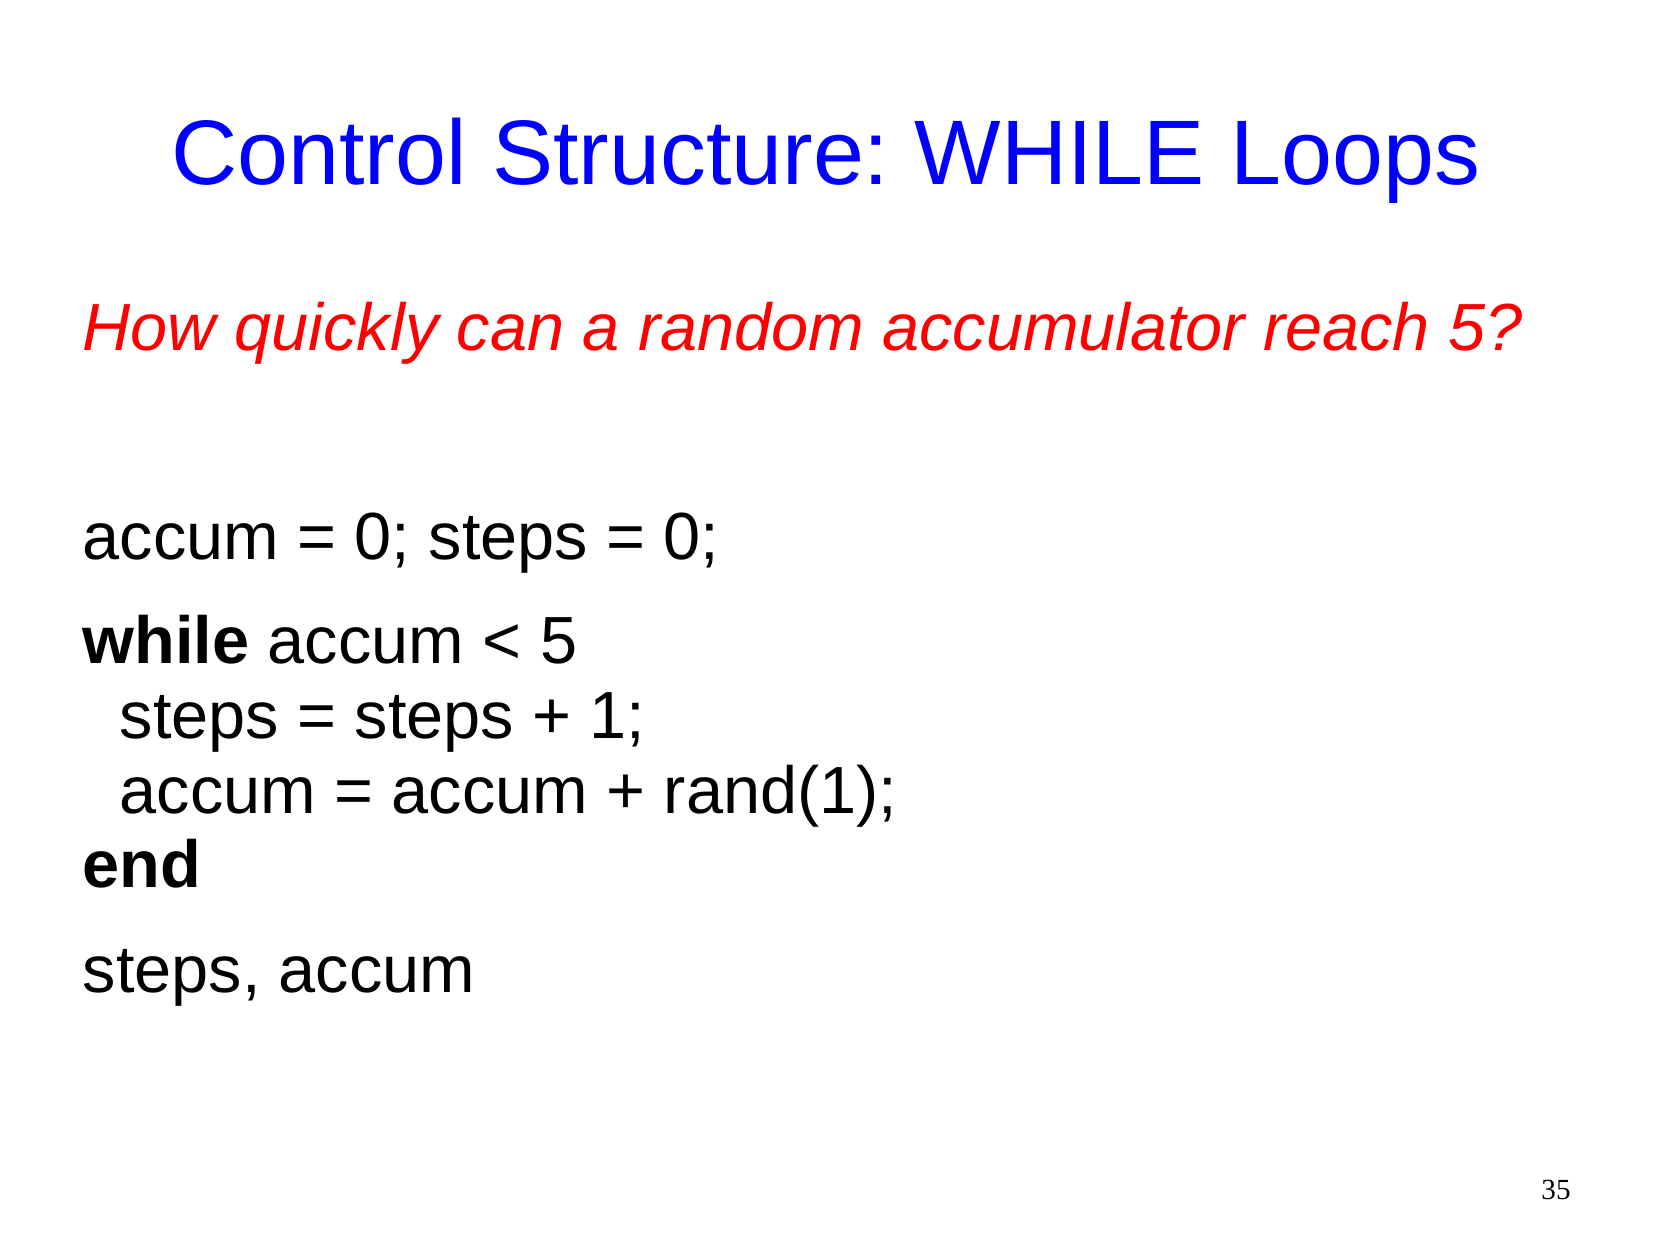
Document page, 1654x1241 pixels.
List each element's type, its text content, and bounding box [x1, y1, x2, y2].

list How quickly can a random accumulator reach 5? accum = 0; steps = 0; while accum < 5 steps = steps + 1; accum = accum + rand(1); end steps, accum [82, 290, 1571, 1109]
title Control Structure: WHILE Loops [82, 49, 1571, 257]
